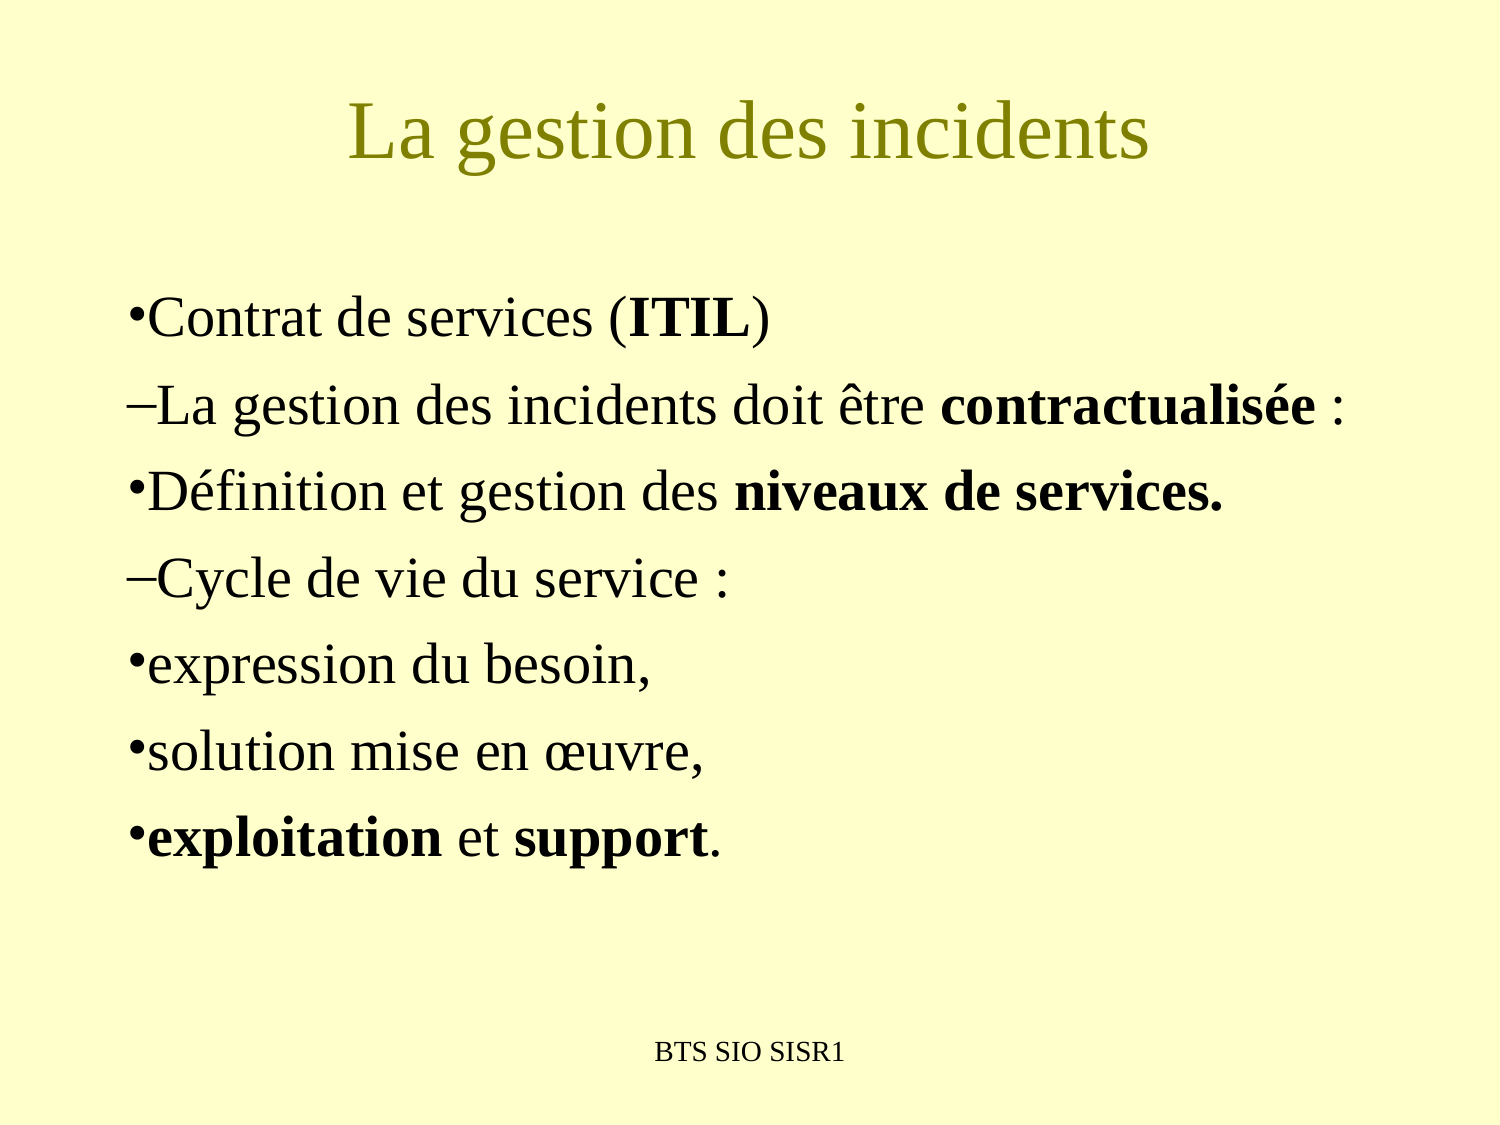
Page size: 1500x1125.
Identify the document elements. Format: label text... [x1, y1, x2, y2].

text_box BTS SIO SISR1 [512, 1025, 988, 1101]
list Contrat de services (ITIL) La gestion des incidents doit être contractualisée : Définition et gestion des niveaux de services. Cycle de vie du service : expression du besoin, solution mise en œuvre, exploitation et support. [112, 278, 1388, 977]
